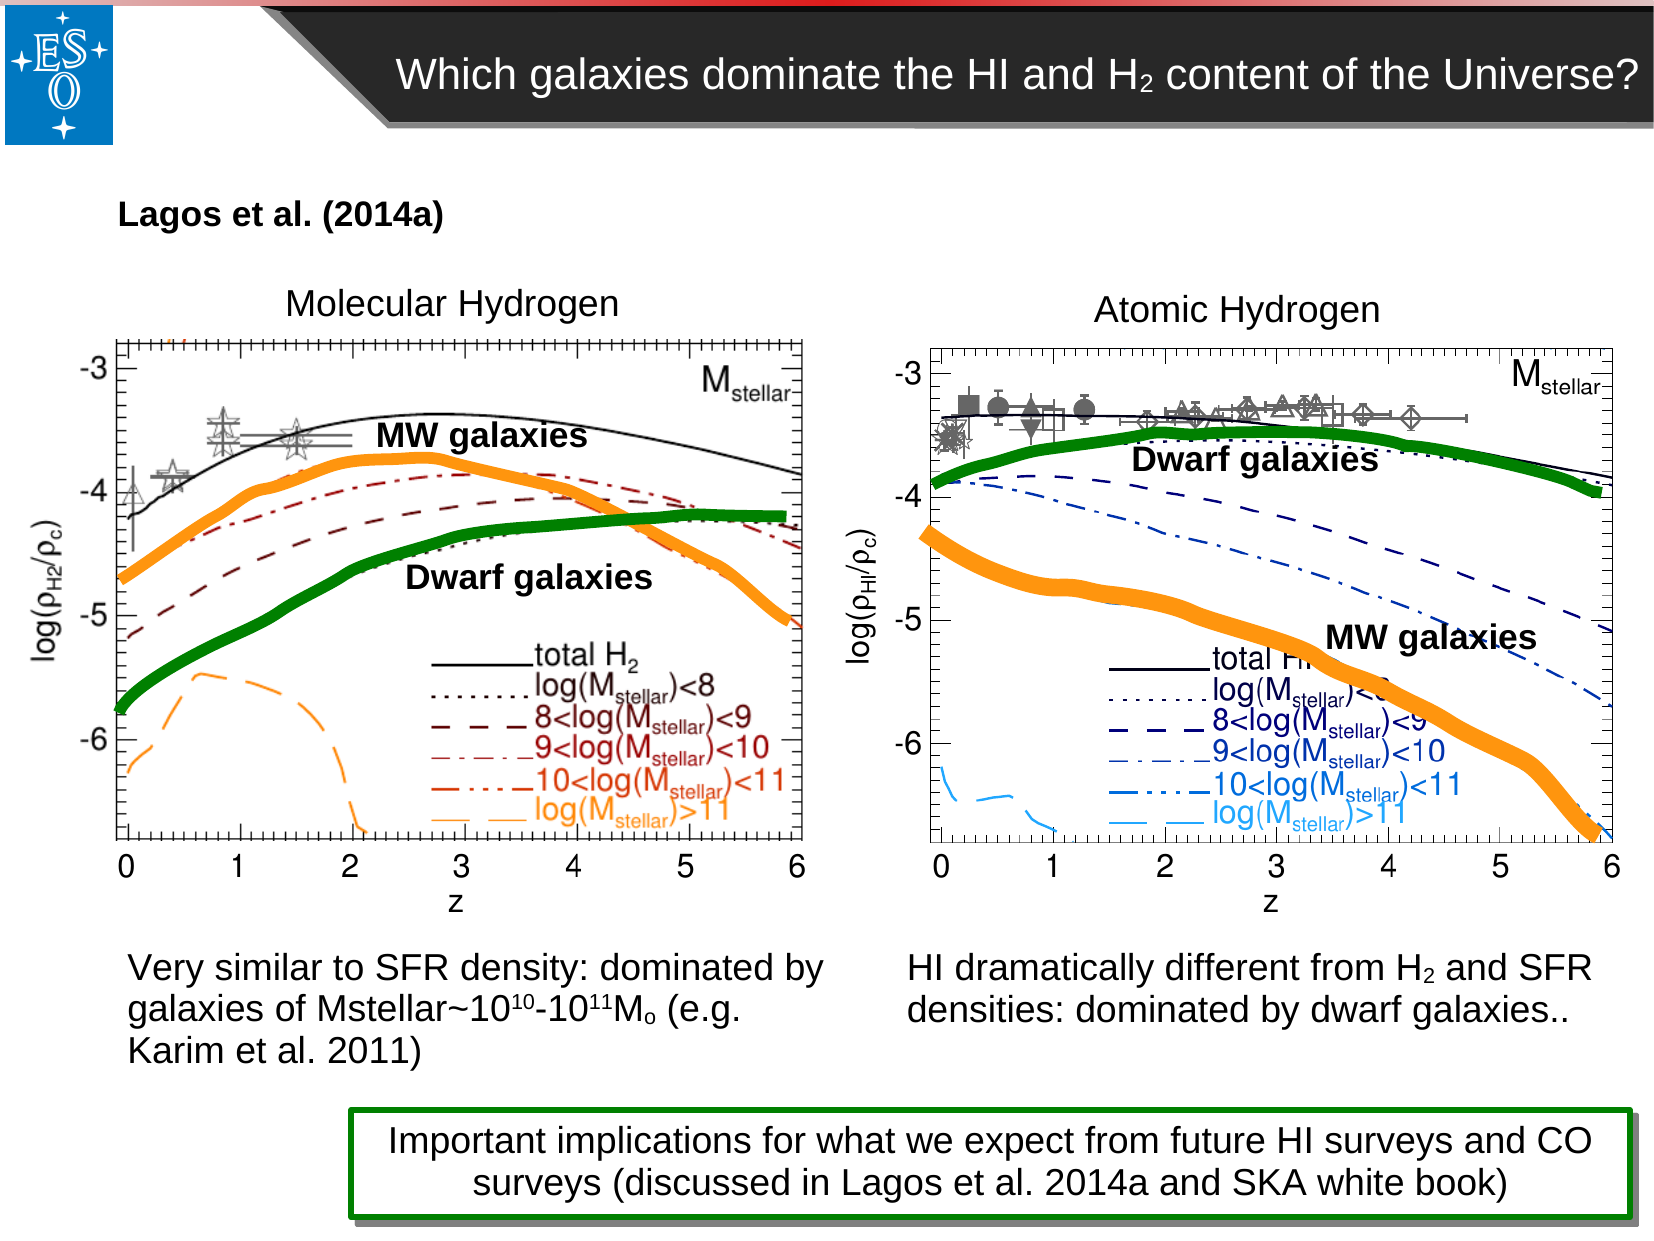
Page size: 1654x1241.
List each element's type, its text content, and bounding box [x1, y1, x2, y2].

picture [820, 348, 1620, 843]
picture [5, 5, 113, 145]
text_box MW galaxies [361, 408, 665, 467]
picture [1359, 668, 1620, 843]
text_box HI dramatically different from H2 and SFR densities: dominated by dwarf galaxies.. [892, 940, 1643, 1055]
picture [923, 845, 1647, 922]
picture [108, 845, 832, 922]
picture [17, 339, 808, 841]
text_box Important implications for what we expect from future HI surveys and CO surveys (discussed in Lagos et al. 2014a and SKA white book) [351, 1109, 1630, 1218]
text_box MW galaxies [1310, 610, 1652, 668]
text_box Dwarf galaxies [390, 550, 717, 609]
text_box Lagos et al. (2014a) [102, 187, 1126, 245]
text_box Atomic Hydrogen [1079, 282, 1642, 342]
title Which galaxies dominate the HI and H2 content of the Universe? [305, 31, 1641, 117]
text_box Dwarf galaxies [1116, 431, 1443, 490]
text_box Very similar to SFR density: dominated by galaxies of Mstellar~1010-1011Mo (e.g. Karim et al. 2011) [112, 939, 863, 1095]
text_box Molecular Hydrogen [270, 276, 833, 336]
